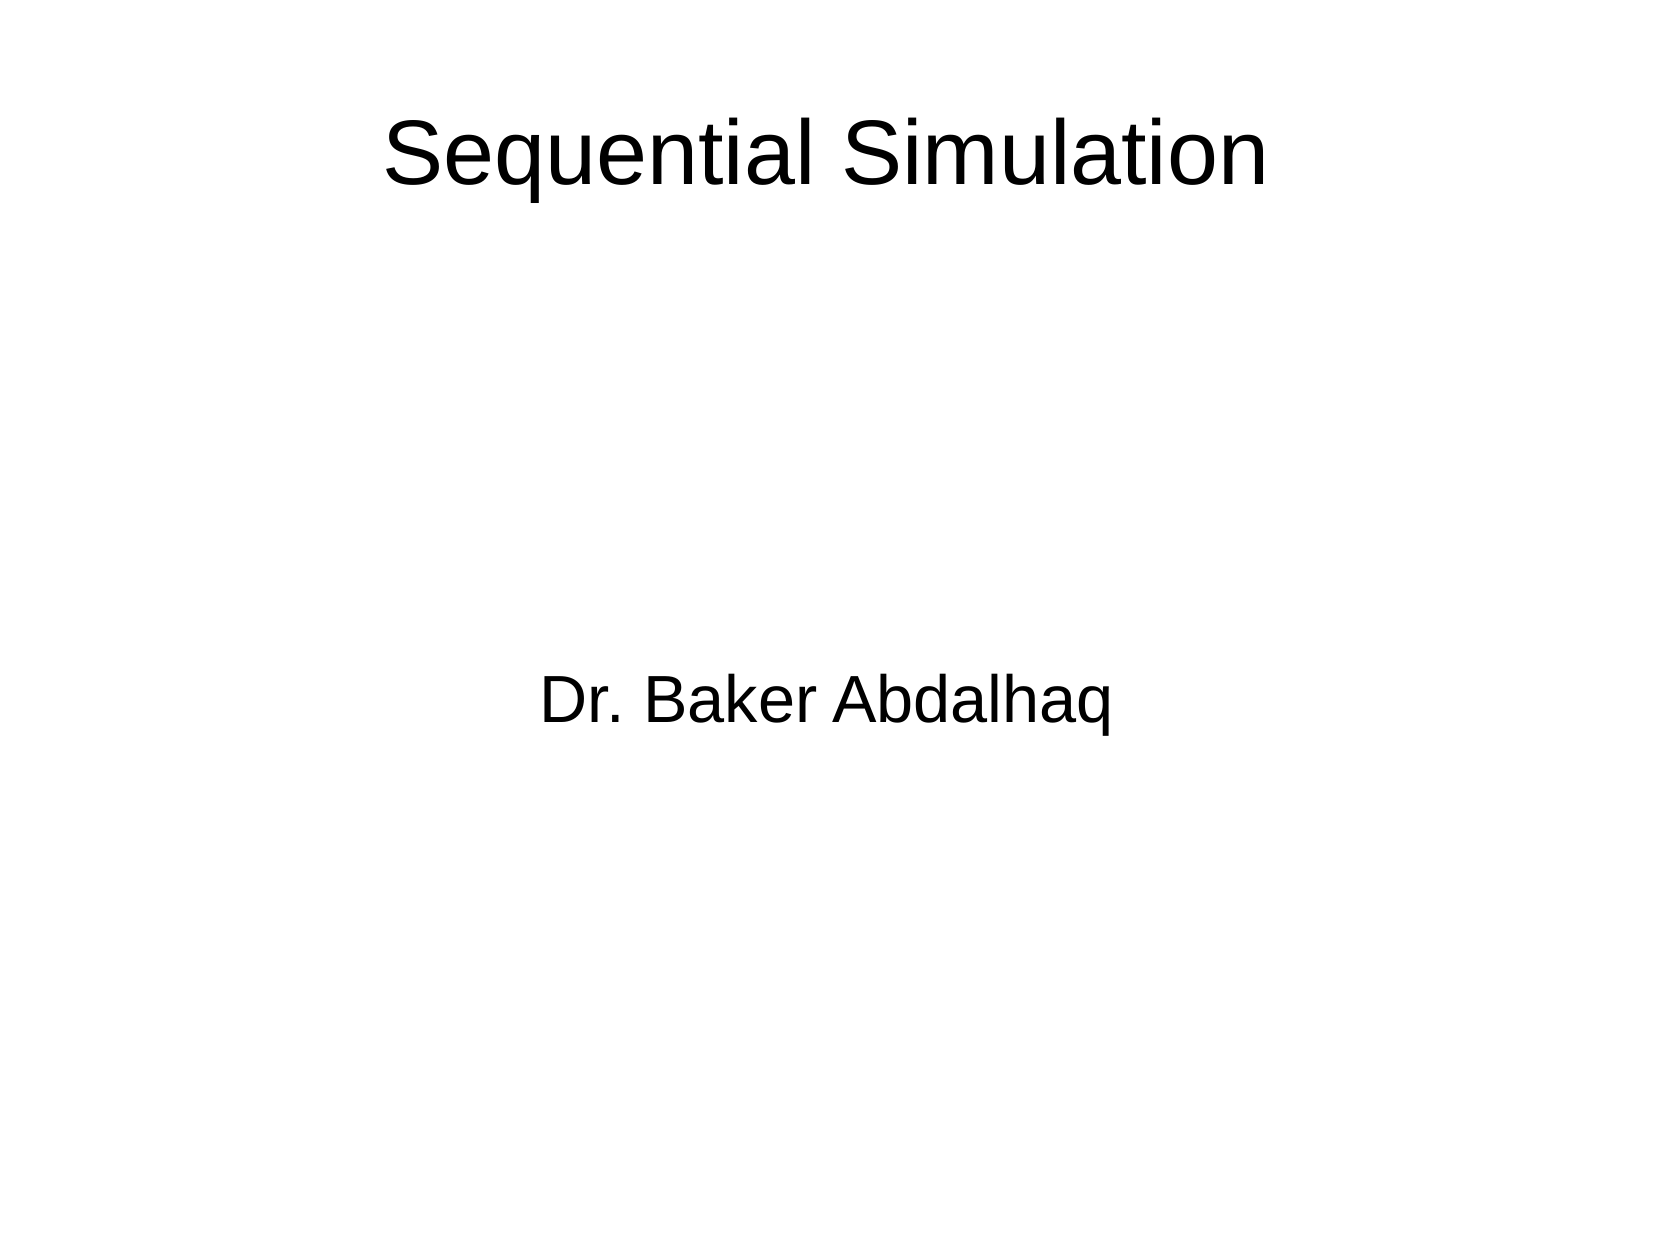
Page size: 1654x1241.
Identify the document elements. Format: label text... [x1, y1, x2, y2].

title Sequential Simulation [82, 49, 1571, 257]
subtitle Dr. Baker Abdalhaq [82, 290, 1571, 1109]
